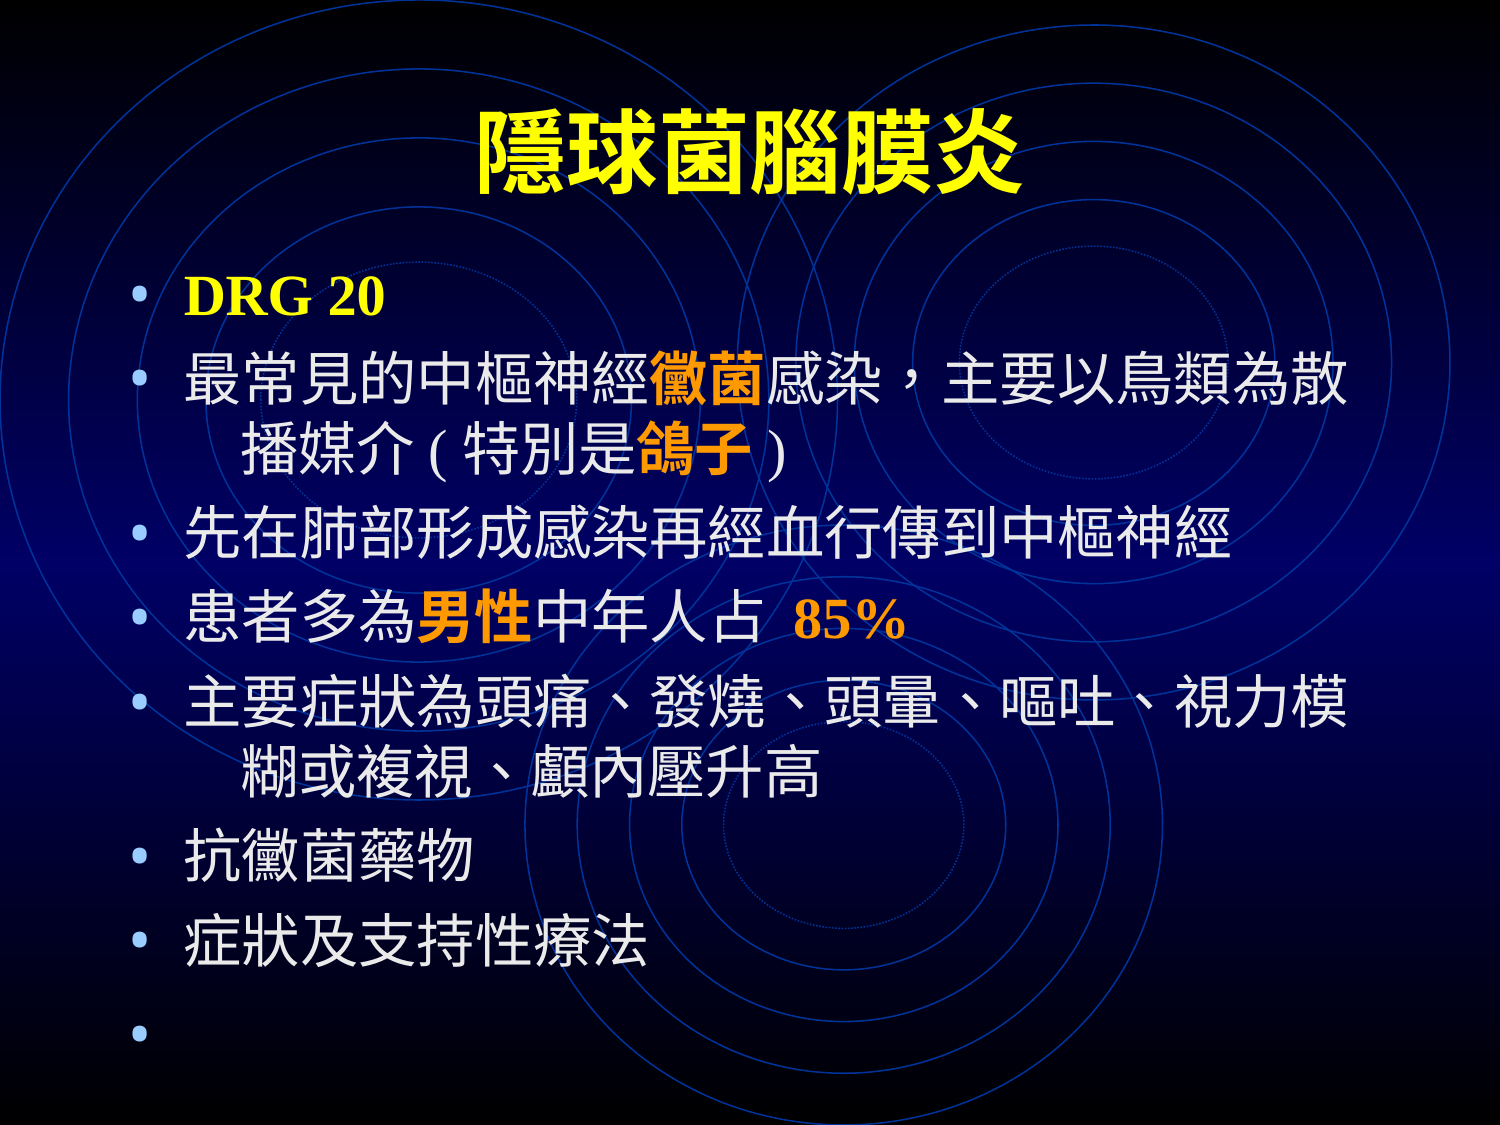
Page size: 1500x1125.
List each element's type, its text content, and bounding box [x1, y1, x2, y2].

list DRG 20 最常見的中樞神經黴菌感染，主要以鳥類為散播媒介(特別是鴿子) 先在肺部形成感染再經血行傳到中樞神經 患者多為男性中年人占 85% 主要症狀為頭痛、發燒、頭暈、嘔吐、視力模糊或複視、顱內壓升高 抗黴菌藥物 症狀及支持性療法 [112, 249, 1388, 1000]
title 隱球菌腦膜炎 [112, 62, 1388, 238]
